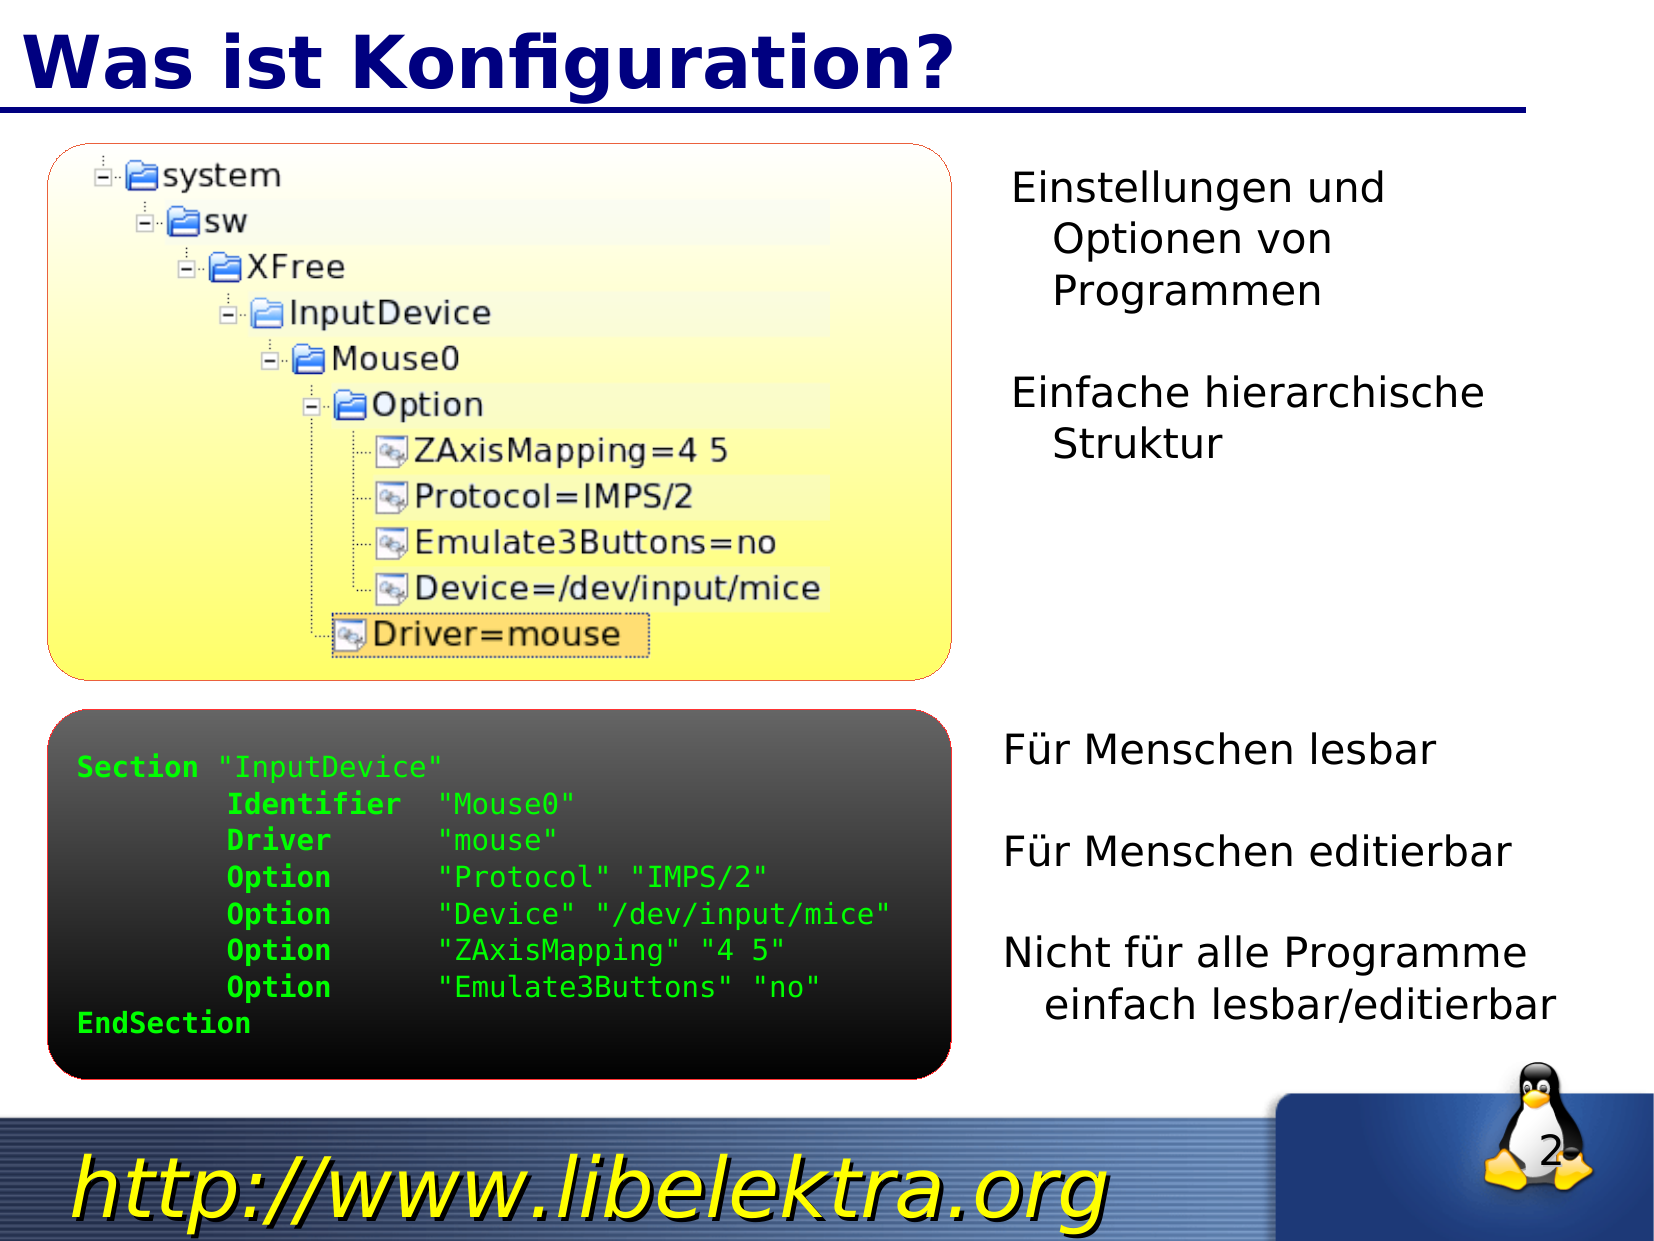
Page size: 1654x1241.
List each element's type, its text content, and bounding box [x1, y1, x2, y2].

text_box Section "InputDevice" Identifier "Mouse0" Driver "mouse" Option "Protocol" "IMPS/2" Option "Device" "/dev/input/mice" Option "ZAxisMapping" "4 5" Option "Emulate3Buttons" "no" EndSection [76, 748, 923, 1041]
picture [84, 154, 830, 666]
text_box [47, 143, 952, 681]
text_box [47, 709, 952, 1080]
text_box <Nummer> [1312, 1122, 1565, 1178]
list Einstellungen und Optionen von Programmen Einfache hierarchische Struktur [996, 152, 1603, 627]
picture [0, 1061, 1654, 1241]
text_box Was ist Konfiguration? [21, 14, 1611, 111]
list Für Menschen lesbar Für Menschen editierbar Nicht für alle Programme einfach lesbar/editierbar [987, 715, 1595, 1034]
